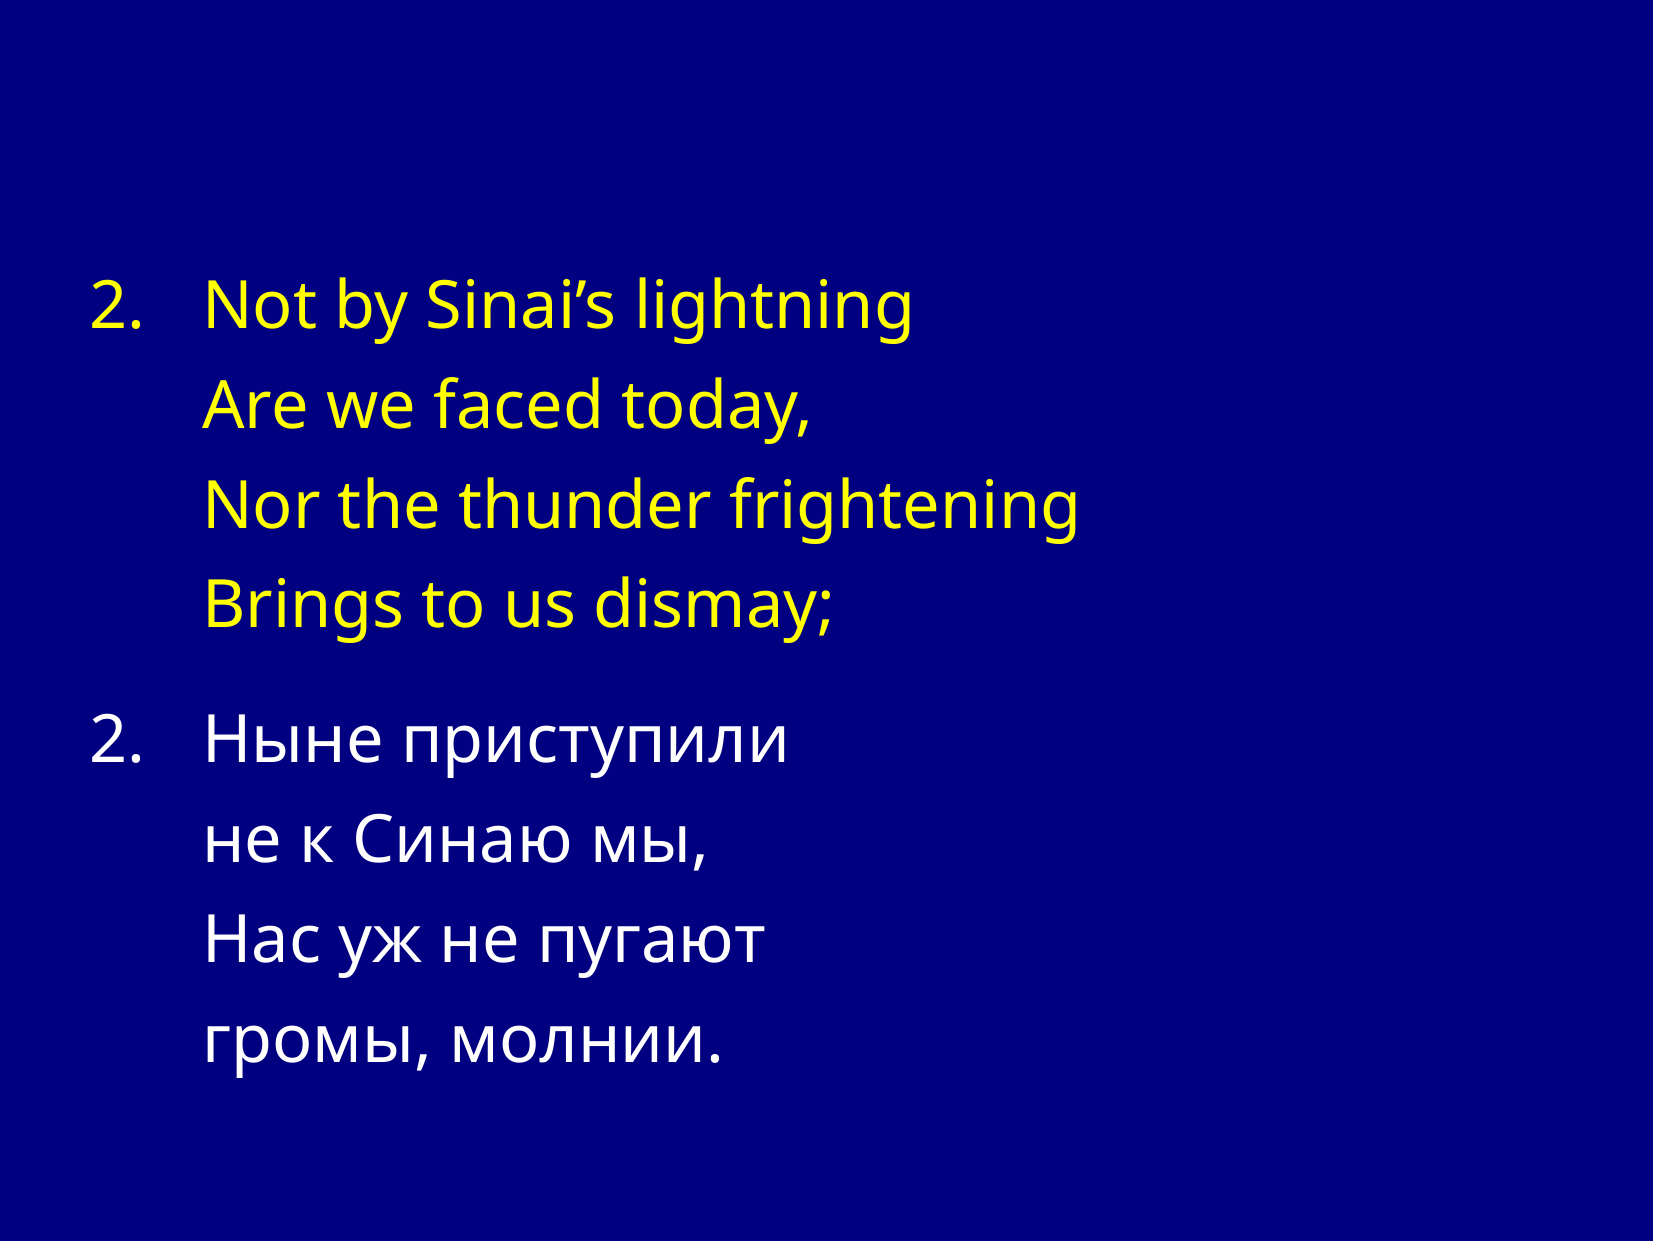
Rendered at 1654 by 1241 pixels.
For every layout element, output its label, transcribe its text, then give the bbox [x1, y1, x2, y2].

text_box 2. Not by Sinai’s lightning Are we faced today, Nor the thunder frightening Brings to us dismay; [75, 150, 1576, 638]
text_box 2. Ныне приступили не к Синаю мы, Нас уж не пугают громы, молнии. [75, 675, 1576, 1163]
